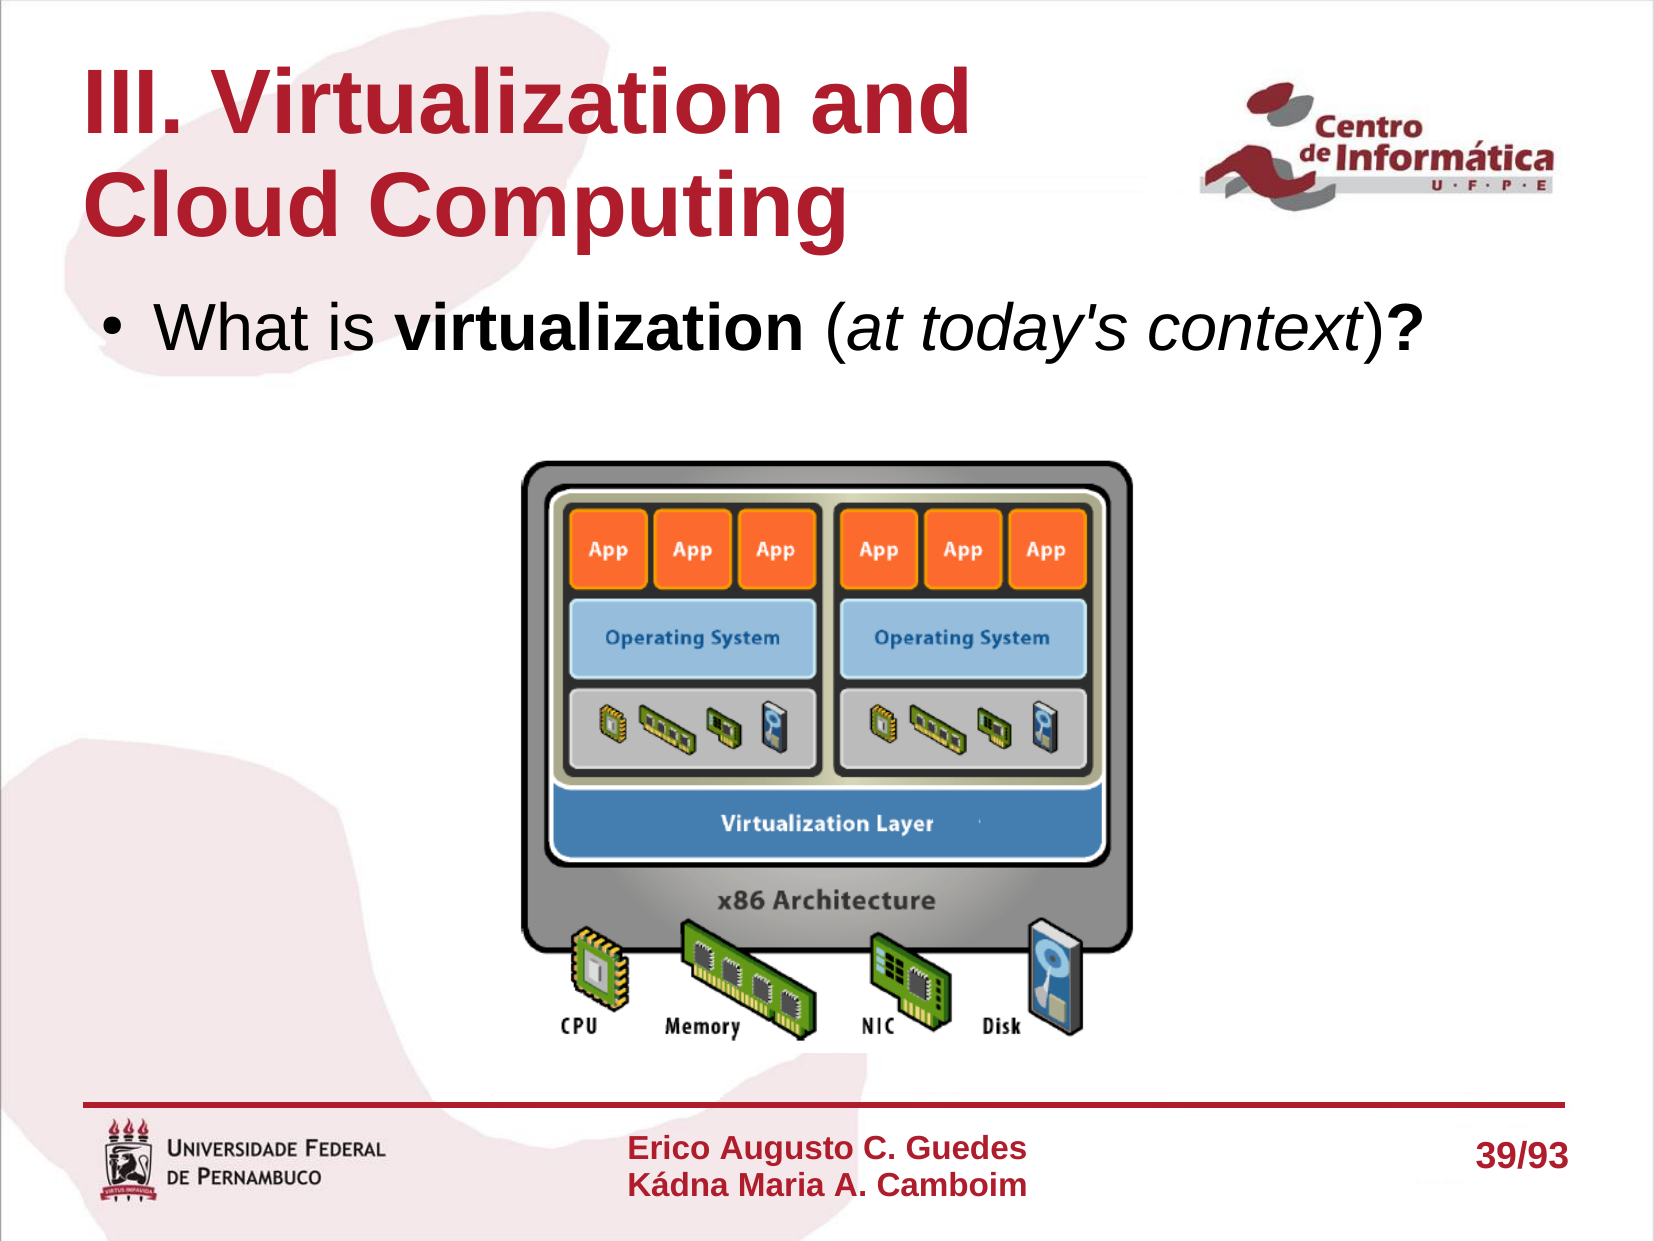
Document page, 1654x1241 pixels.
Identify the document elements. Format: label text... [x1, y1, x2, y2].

picture [0, 0, 1654, 1241]
title III. Virtualization and Cloud Computing [82, 34, 1571, 272]
list What is virtualization (at today's context)? [82, 290, 1571, 1094]
